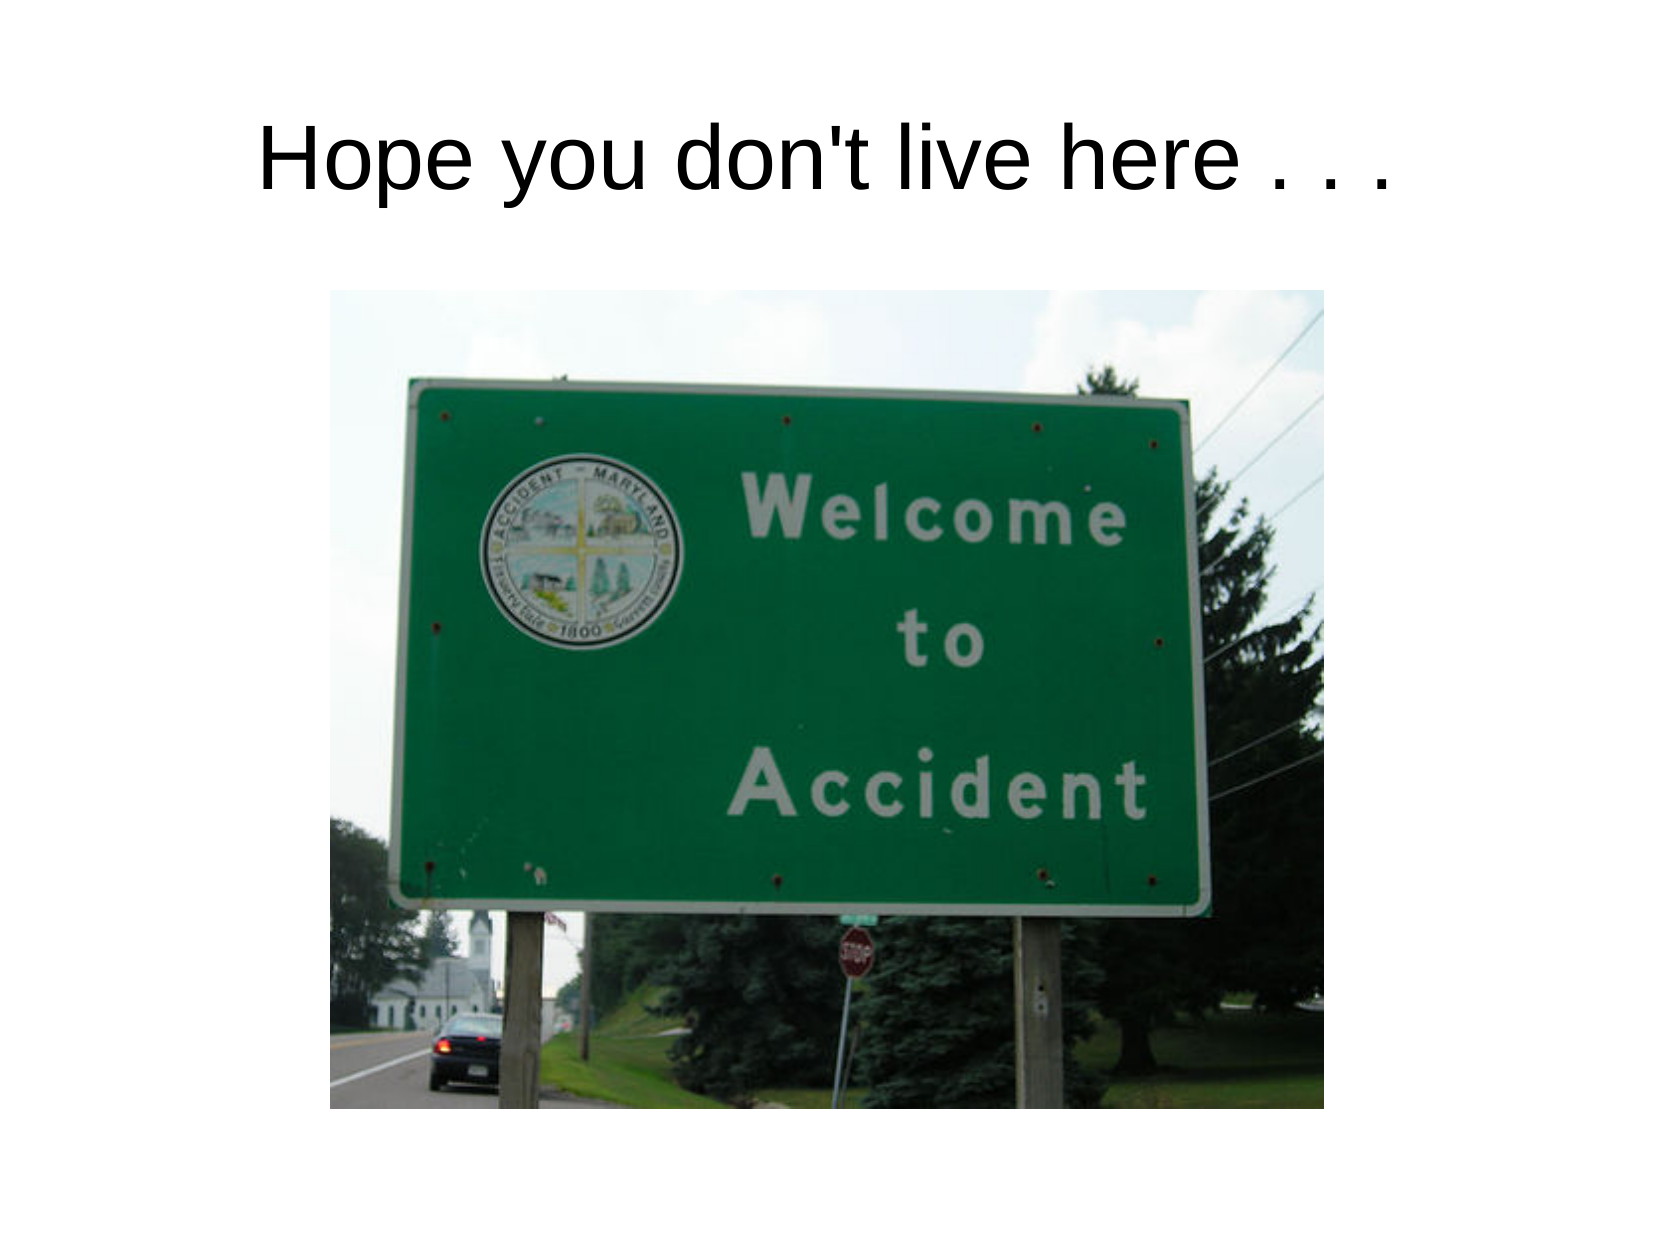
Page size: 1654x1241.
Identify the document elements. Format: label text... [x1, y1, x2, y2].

title Hope you don't live here . . . [82, 49, 1571, 257]
picture [330, 290, 1324, 1109]
